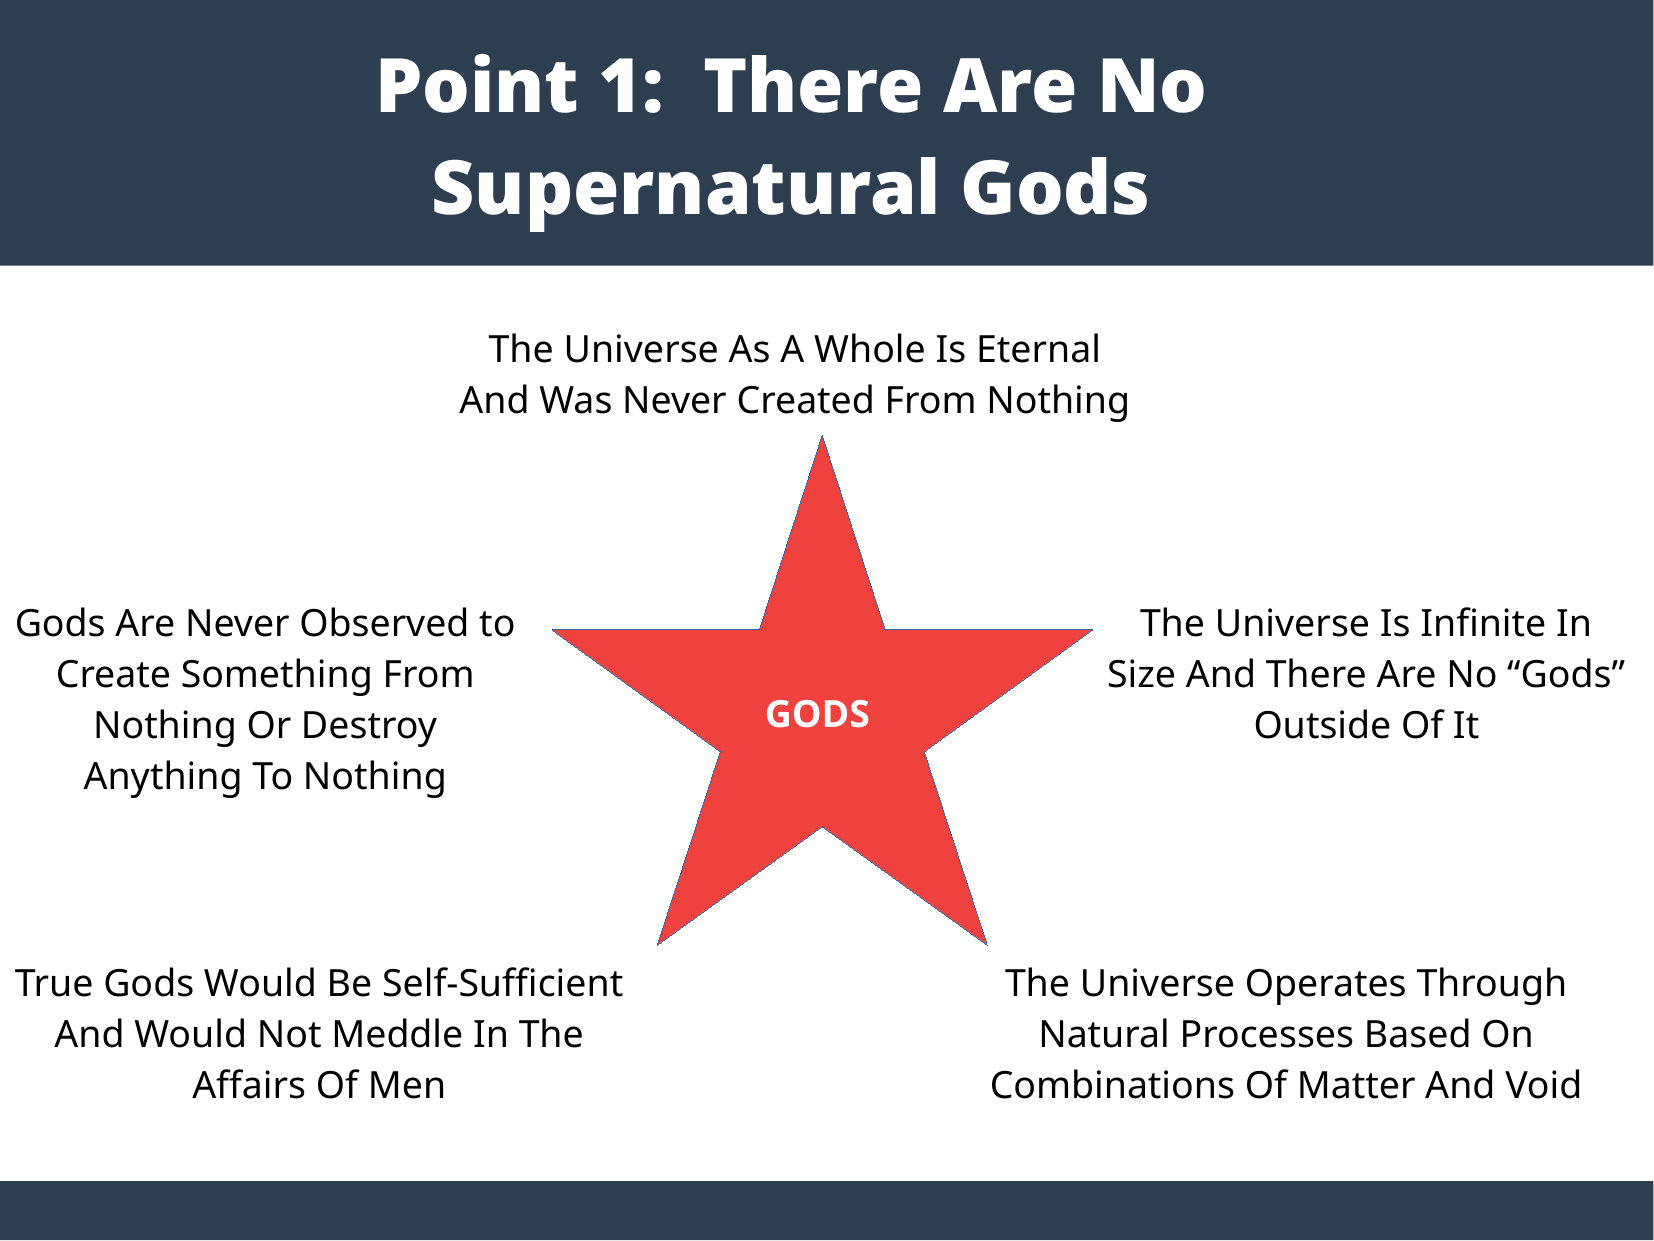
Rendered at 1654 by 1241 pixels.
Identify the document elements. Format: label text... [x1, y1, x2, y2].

title Point 1: There Are No Supernatural Gods [375, 43, 1381, 226]
text_box The Universe Is Infinite In Size And There Are No “Gods” Outside Of It [1092, 589, 1648, 736]
text_box Gods Are Never Observed to Create Something From Nothing Or Destroy Anything To Nothing [0, 589, 582, 779]
text_box GODS [750, 679, 901, 754]
text_box The Universe As A Whole Is Eternal And Was Never Created From Nothing [444, 315, 1186, 417]
text_box The Universe Operates Through Natural Processes Based On Combinations Of Matter And Void [975, 949, 1631, 1096]
text_box True Gods Would Be Self-Sufficient And Would Not Meddle In The Affairs Of Men [0, 949, 718, 1096]
text_box [582, 435, 1092, 946]
